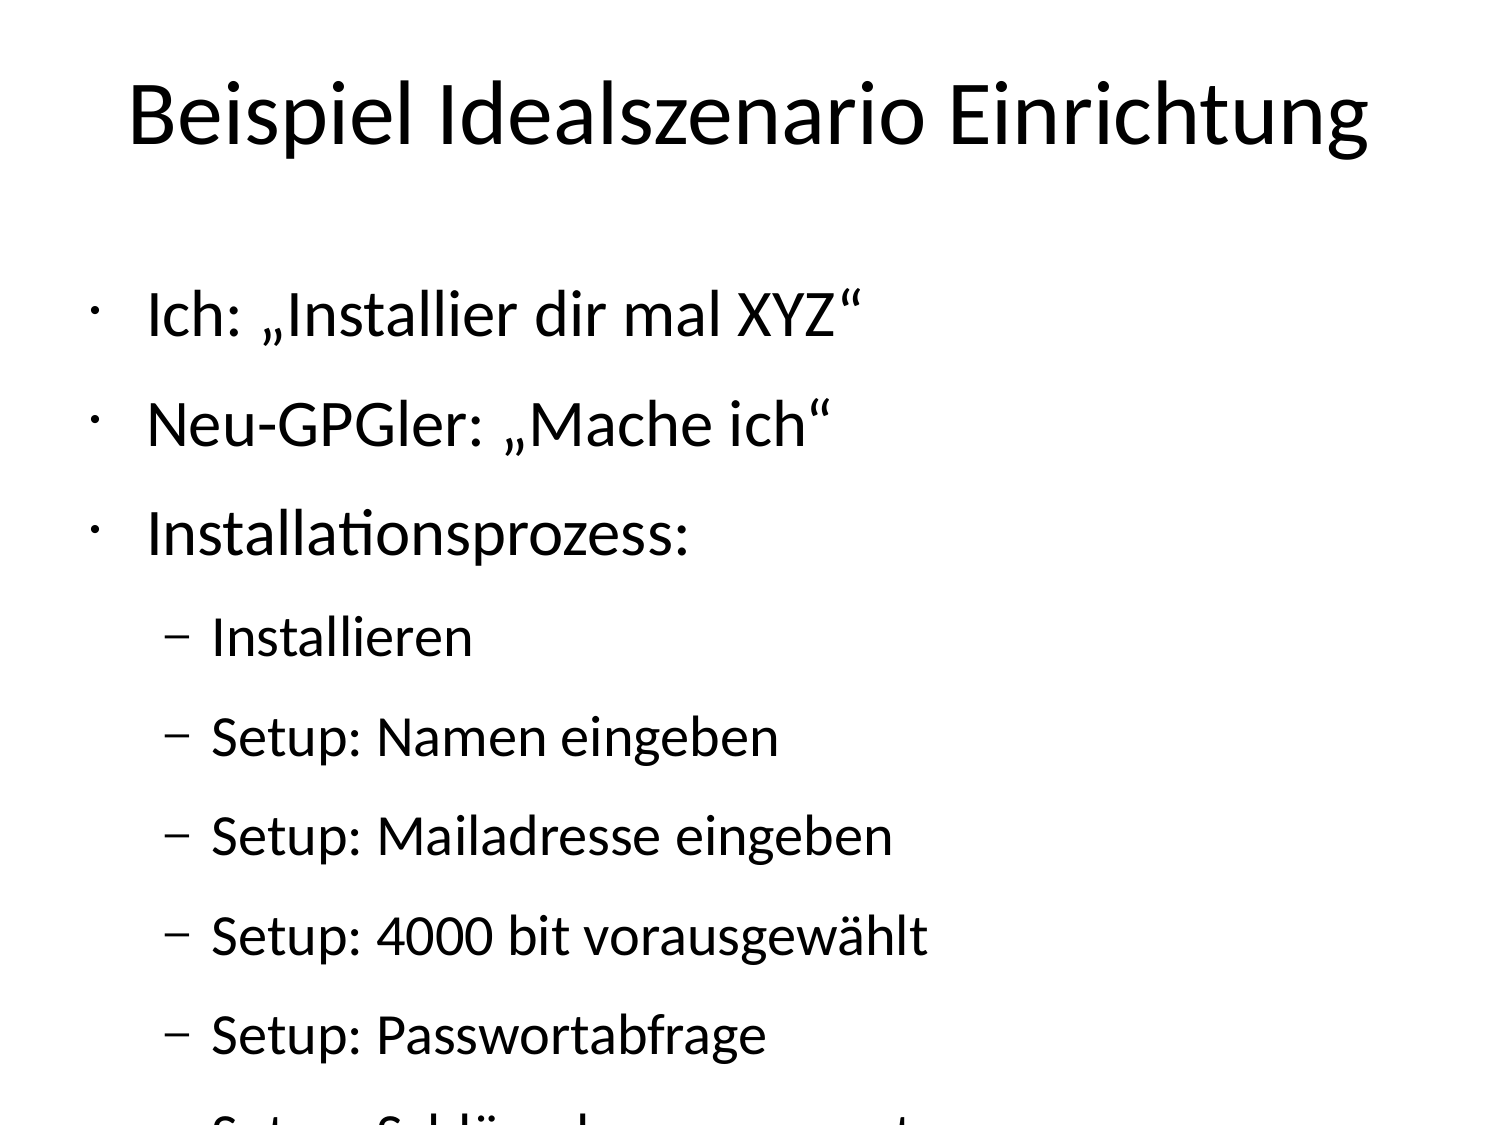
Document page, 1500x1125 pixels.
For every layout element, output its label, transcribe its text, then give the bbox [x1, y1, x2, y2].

list Ich: „Installier dir mal XYZ“ Neu-GPGler: „Mache ich“ Installationsprozess: Installieren Setup: Namen eingeben Setup: Mailadresse eingeben Setup: 4000 bit vorausgewählt Setup: Passwortabfrage Setup: Schlüsselpaare erzeugt Setup: Sicherrungszwang, d.h. extern speichern oder es geht nicht weiter Mailclients auf PC fertig eingerichtet Danach sollte „Ich“ und „Neu-GPGler“ automatisch in der Lage sein verschlüsselt zu senden. Sobald ein neuer Schlüssel auftaucht, sollte ein Dialog erscheinen, der auf den neuen Schlüssel aufmerksam macht und man kann dann auswählen, ob Immer oder bei Auswahl verschlüsselt werden soll. Auswahl Systemübergreifend, d.h. wenn ich das z.B. auf dem PC auswähle, dann läuft das automatisch auf dem Handy usw. [75, 262, 1425, 1005]
title Beispiel Idealszenario Einrichtung [75, 45, 1425, 233]
